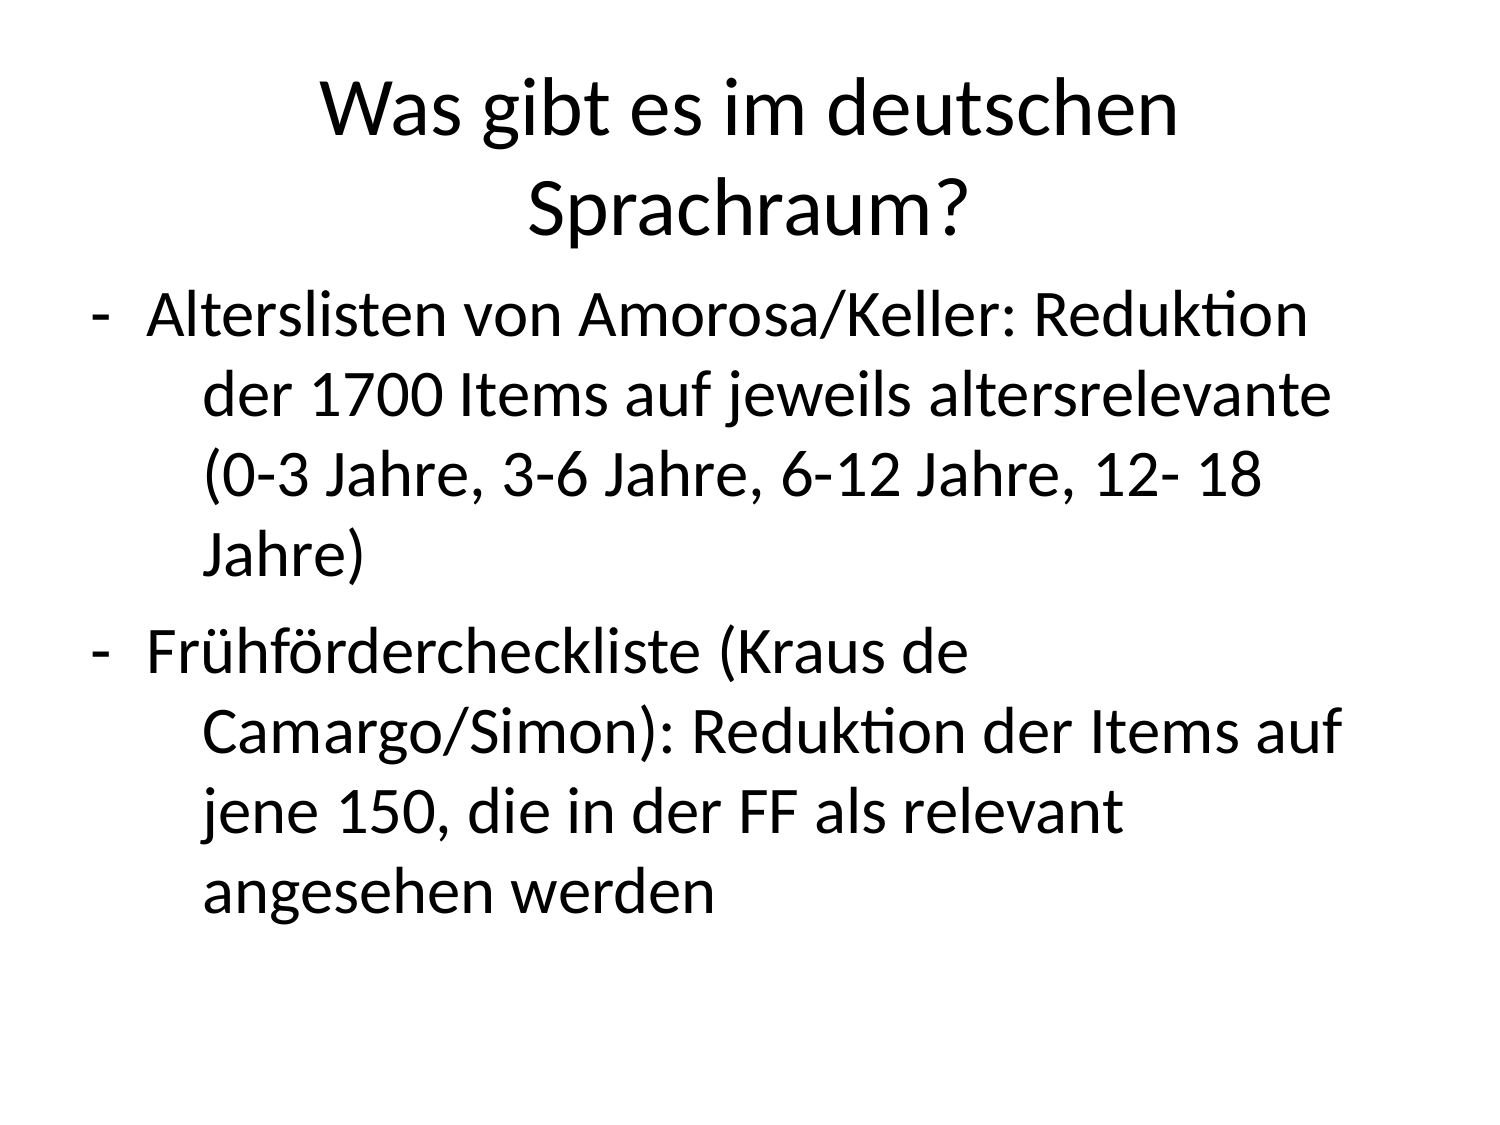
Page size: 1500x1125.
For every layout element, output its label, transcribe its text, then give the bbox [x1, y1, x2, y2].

title Was gibt es im deutschen Sprachraum? [75, 45, 1426, 233]
list Alterslisten von Amorosa/Keller: Reduktion der 1700 Items auf jeweils altersrelevante (0-3 Jahre, 3-6 Jahre, 6-12 Jahre, 12- 18 Jahre) Frühfördercheckliste (Kraus de Camargo/Simon): Reduktion der Items auf jene 150, die in der FF als relevant angesehen werden [75, 262, 1426, 1005]
